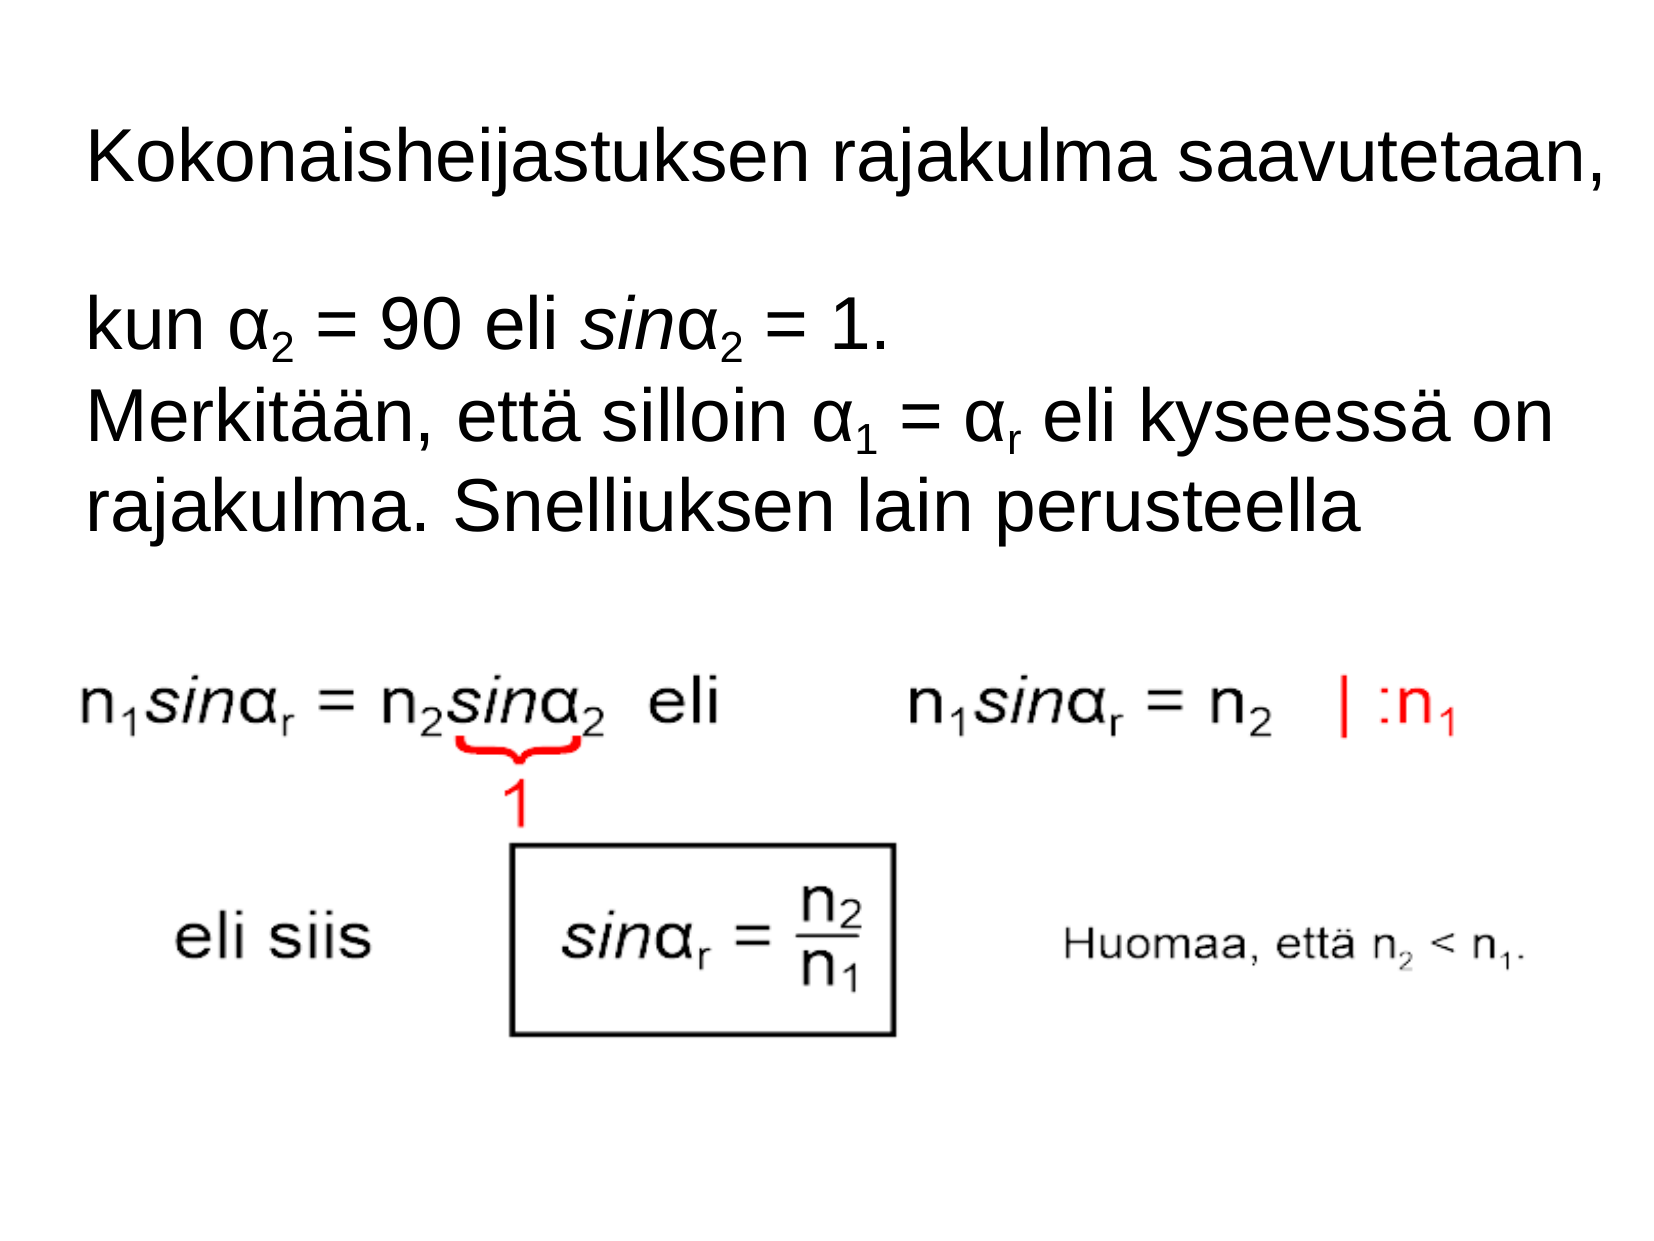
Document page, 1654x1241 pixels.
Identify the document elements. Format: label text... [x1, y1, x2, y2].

picture [16, 602, 1536, 1057]
text_box Kokonaisheijastuksen rajakulma saavutetaan, kun α2 = 90 eli sinα2 = 1. Merkitään, että silloin α1 = αr eli kyseessä on rajakulma. Snelliuksen lain perusteella [70, 106, 1632, 768]
